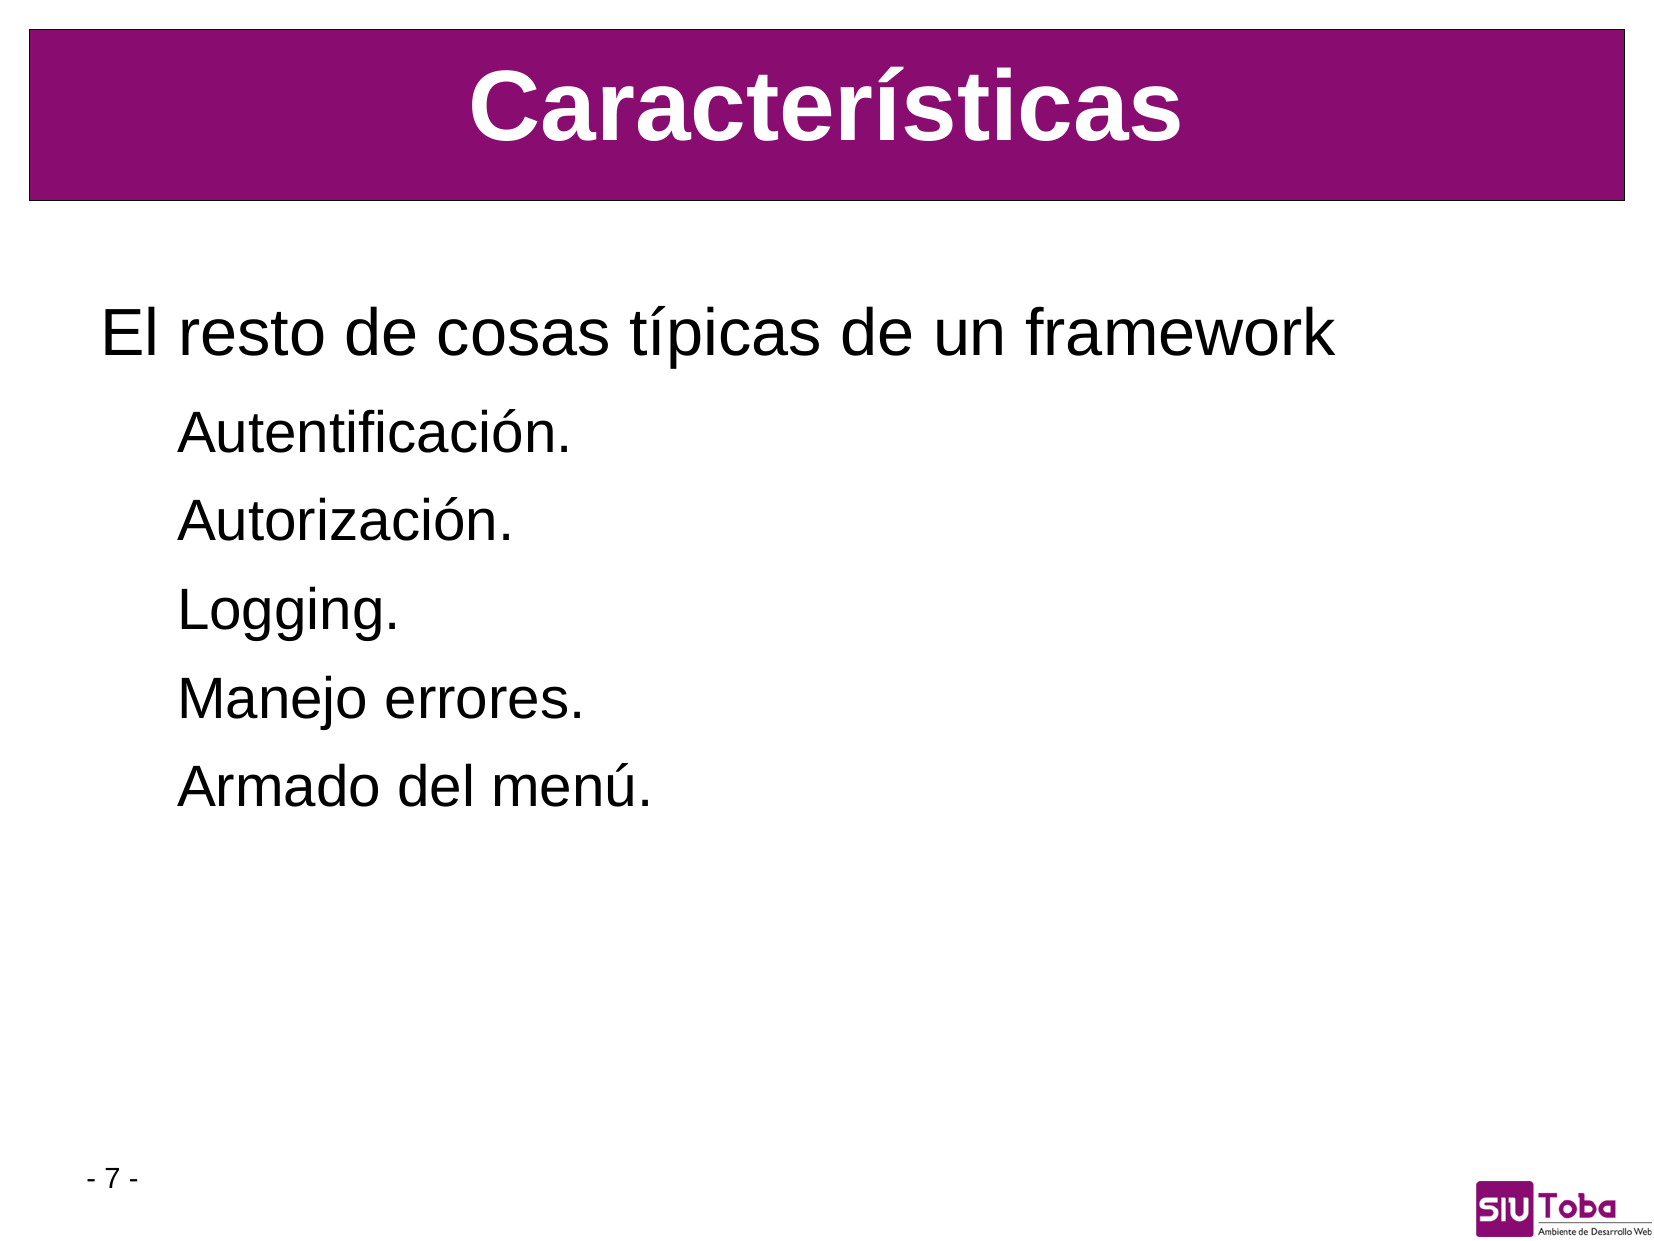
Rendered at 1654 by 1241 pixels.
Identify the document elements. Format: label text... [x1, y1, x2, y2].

title Características [59, 47, 1595, 166]
picture [1476, 1181, 1652, 1237]
list El resto de cosas típicas de un framework Autentificación. Autorización. Logging. Manejo errores. Armado del menú. [82, 295, 1565, 1109]
